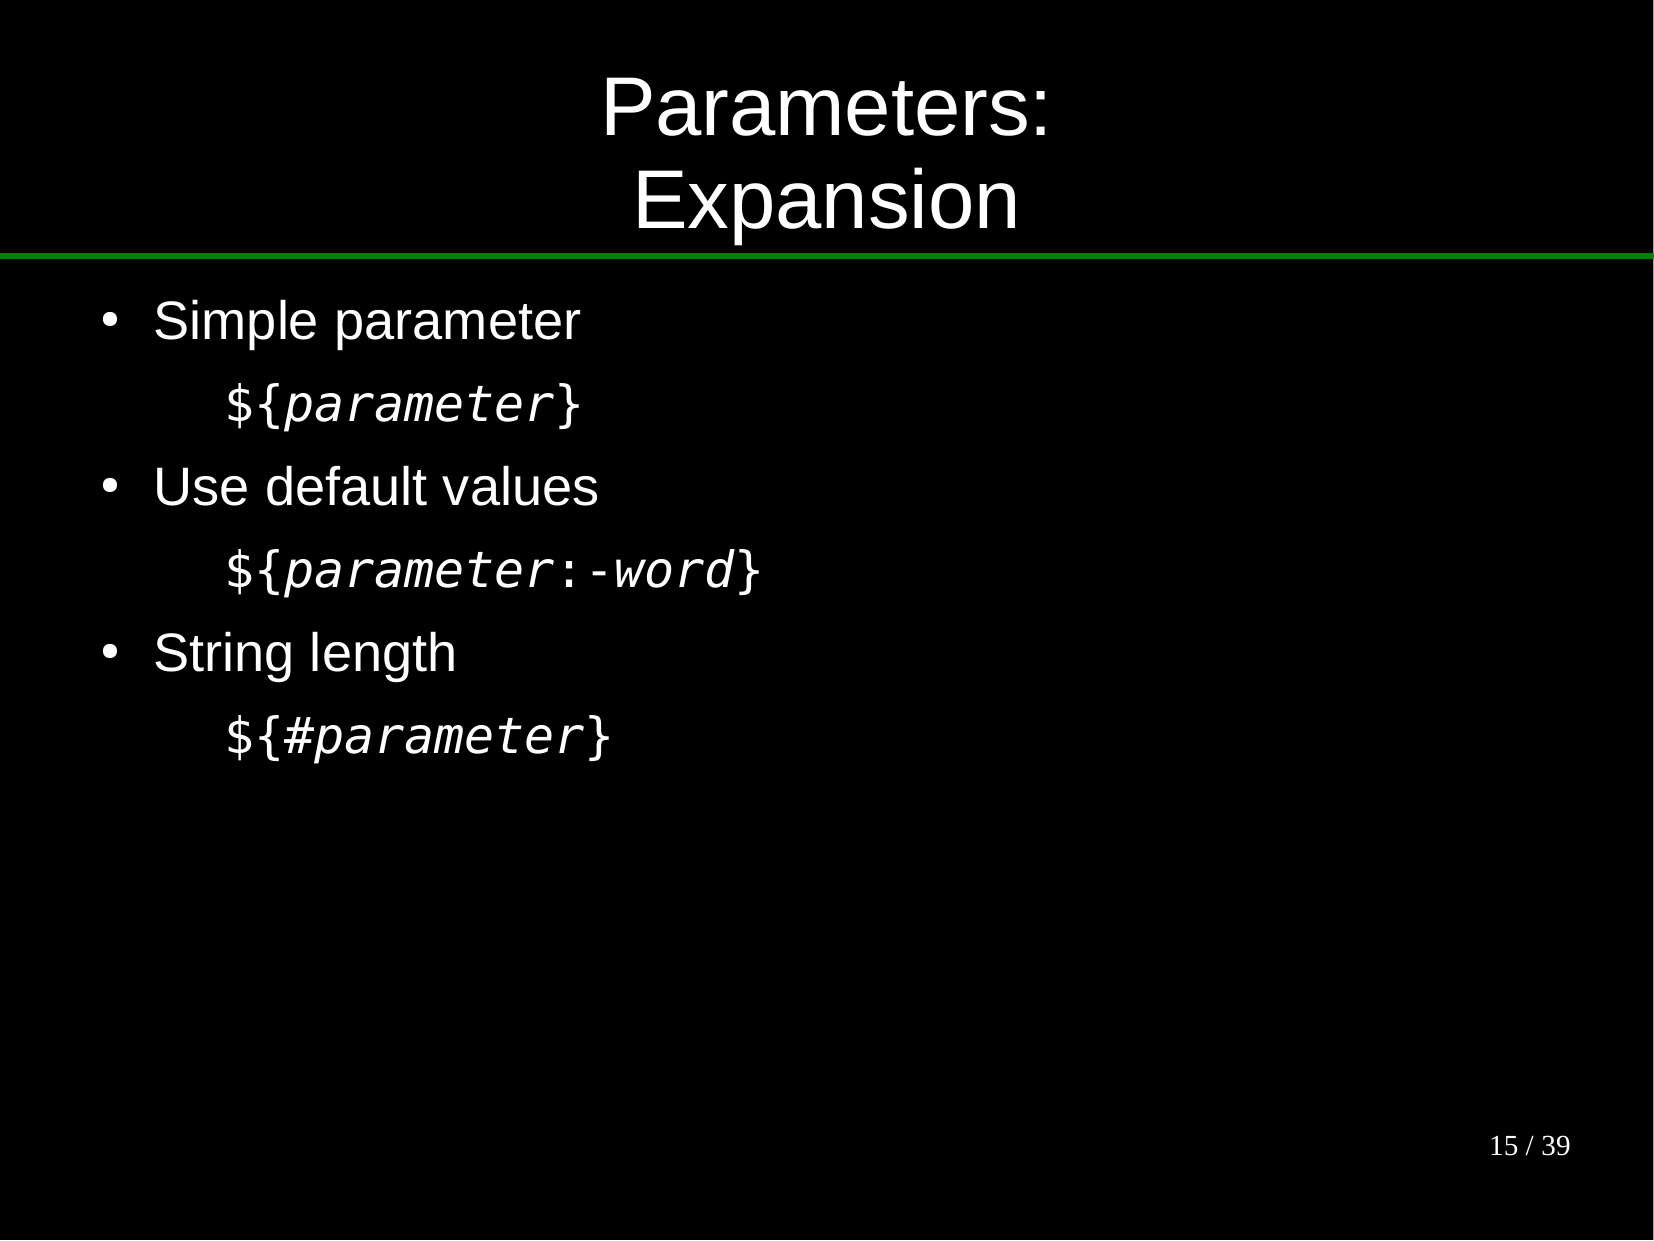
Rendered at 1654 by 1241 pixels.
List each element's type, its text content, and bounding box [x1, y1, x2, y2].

list Simple parameter ${parameter} Use default values ${parameter:-word} String length ${#parameter} [82, 290, 1538, 1010]
title Parameters: Expansion [82, 49, 1571, 257]
